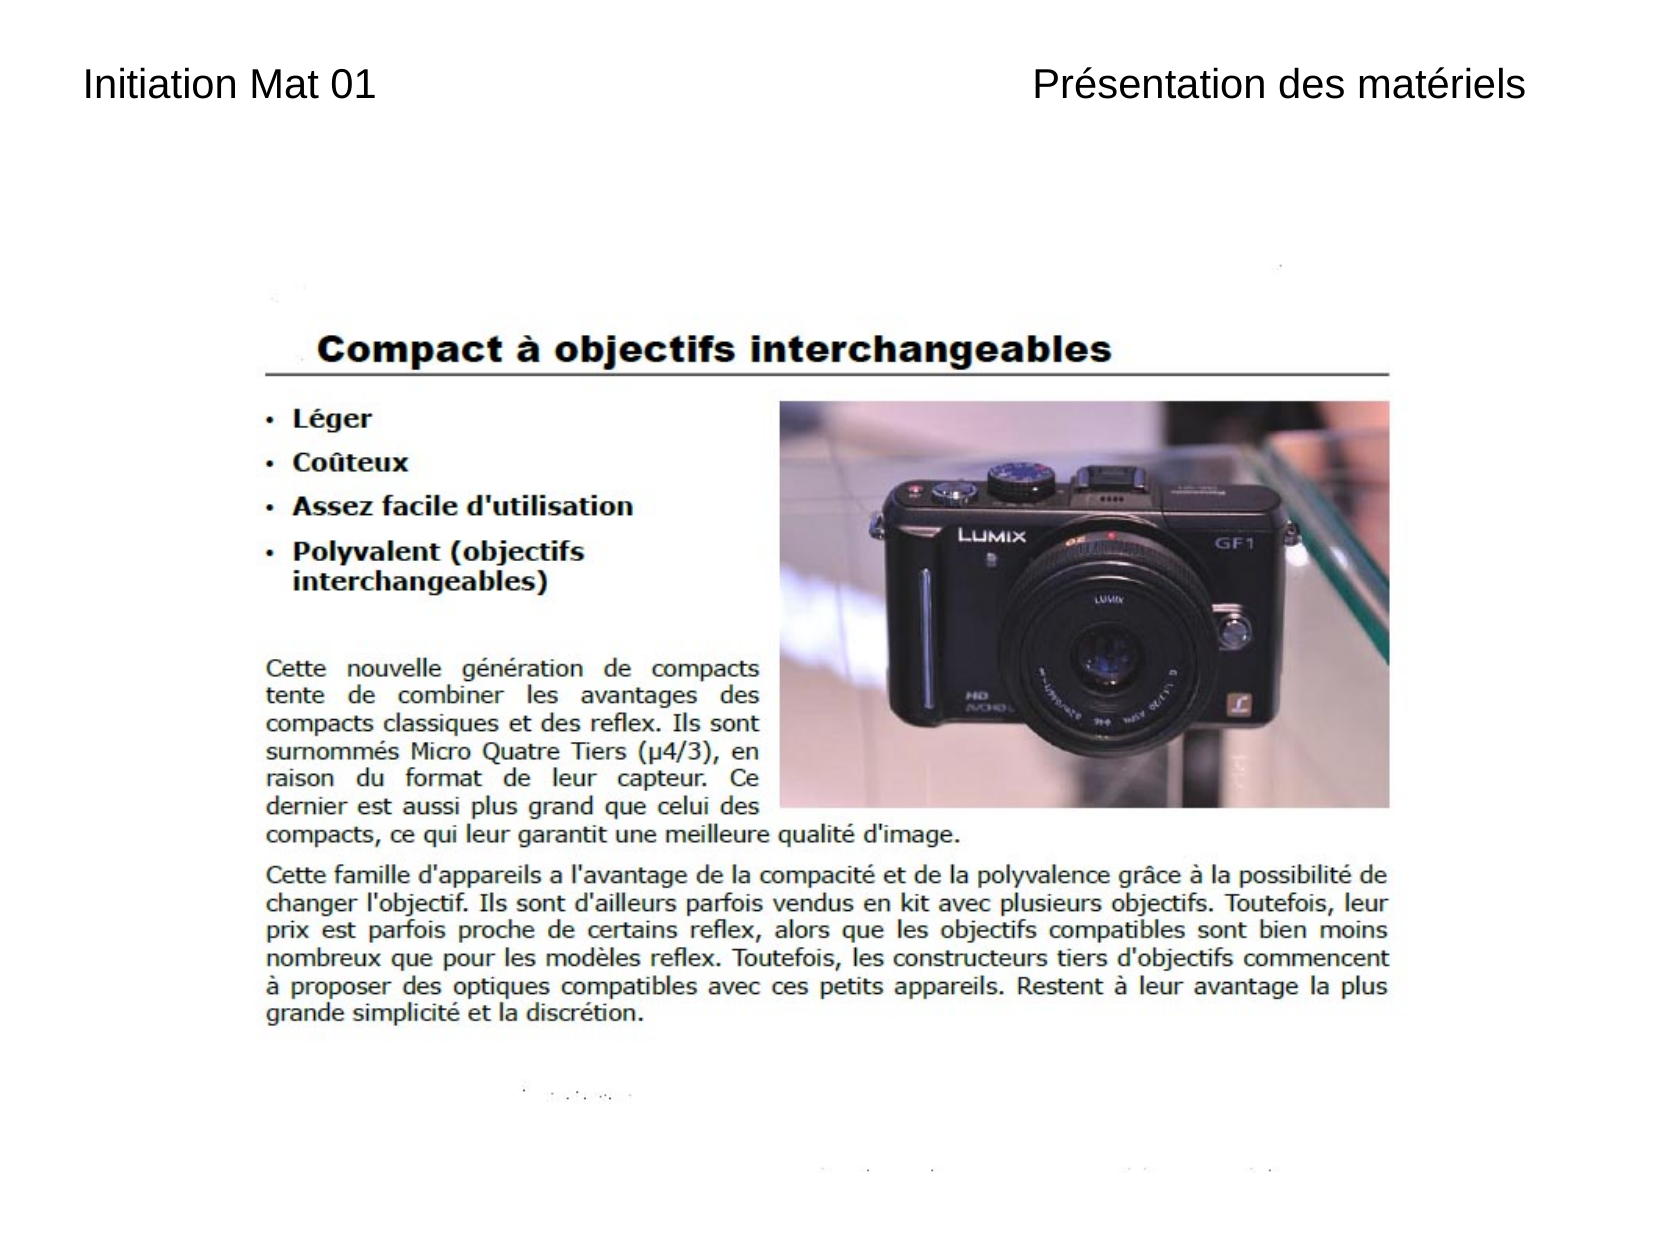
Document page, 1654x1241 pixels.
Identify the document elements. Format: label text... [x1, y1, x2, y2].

picture [106, 165, 1529, 1173]
title Initiation Mat 01 Présentation des matériels [82, 49, 1571, 119]
